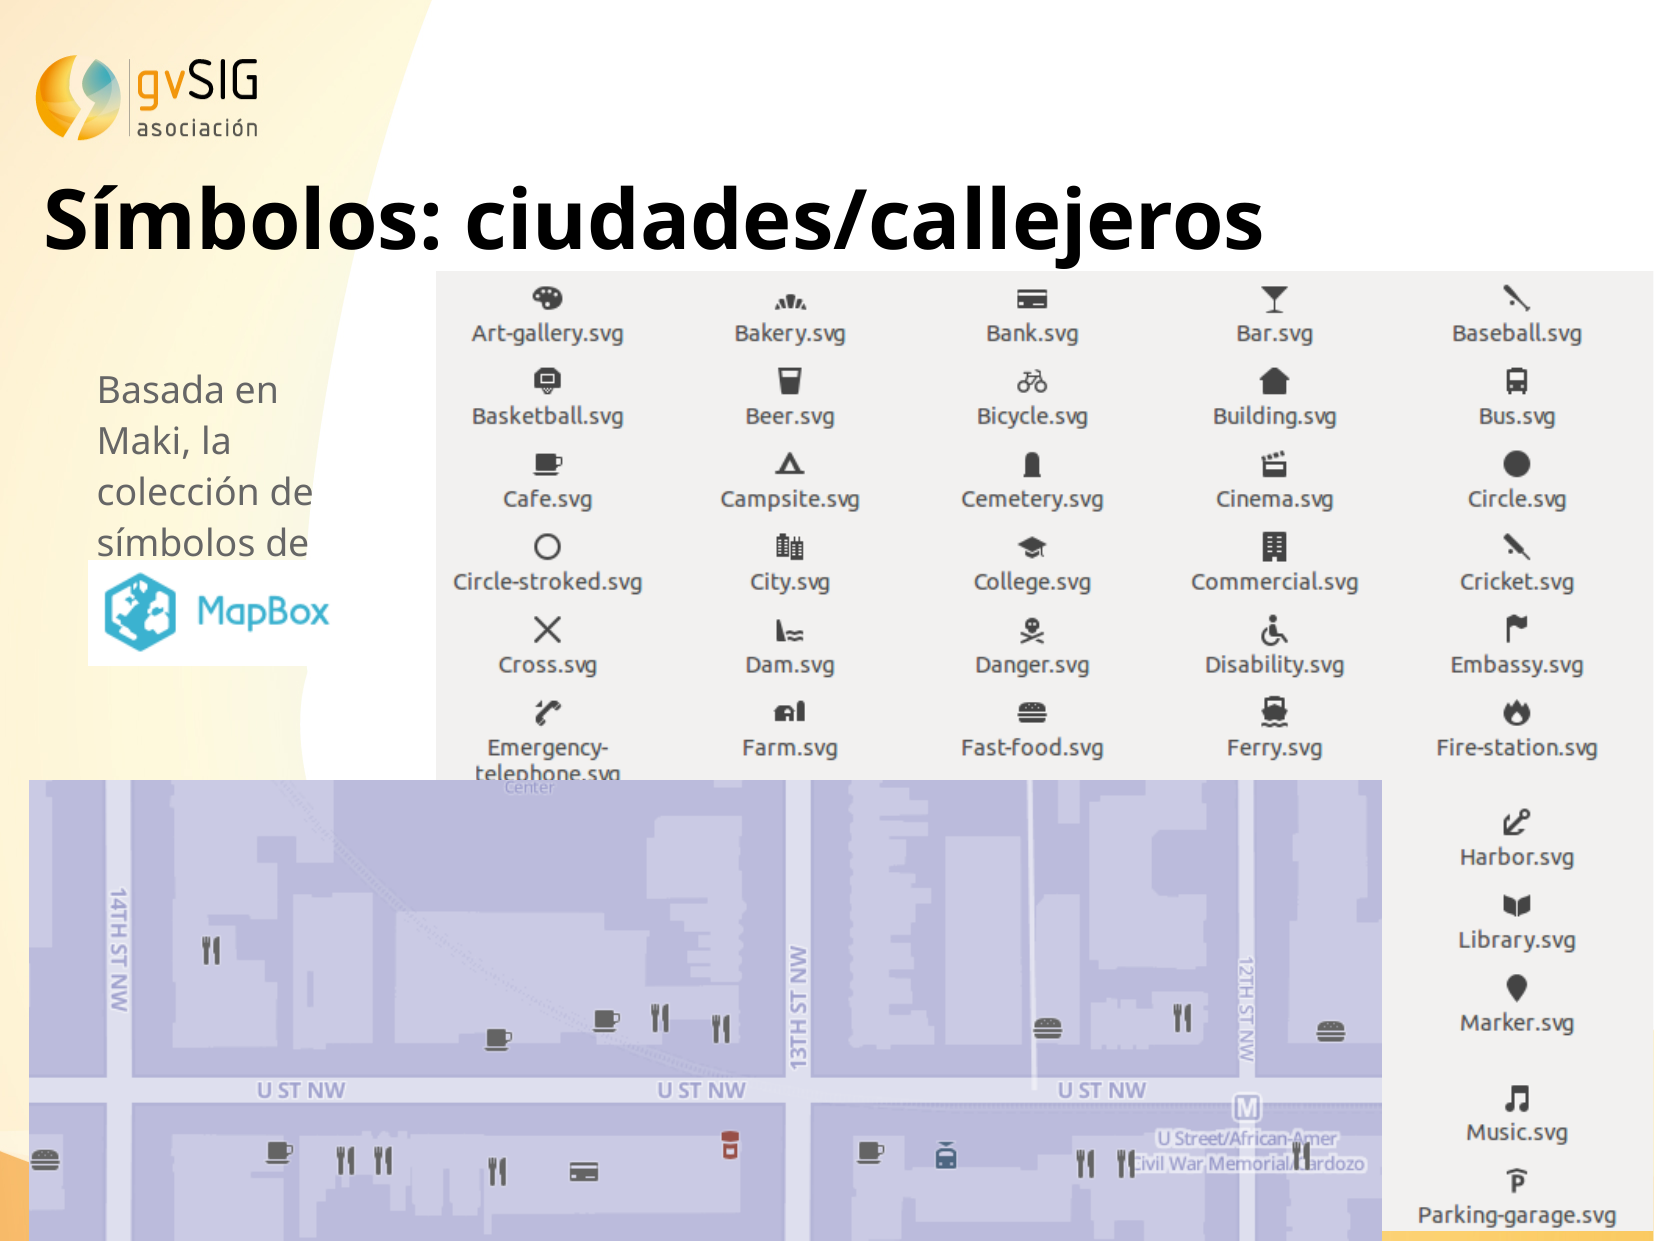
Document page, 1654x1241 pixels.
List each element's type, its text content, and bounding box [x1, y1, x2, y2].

text_box Basada en Maki, la colección de símbolos de MapBox [81, 356, 384, 680]
picture [0, 0, 1654, 1241]
title Símbolos: ciudades/callejeros [43, 170, 1531, 265]
